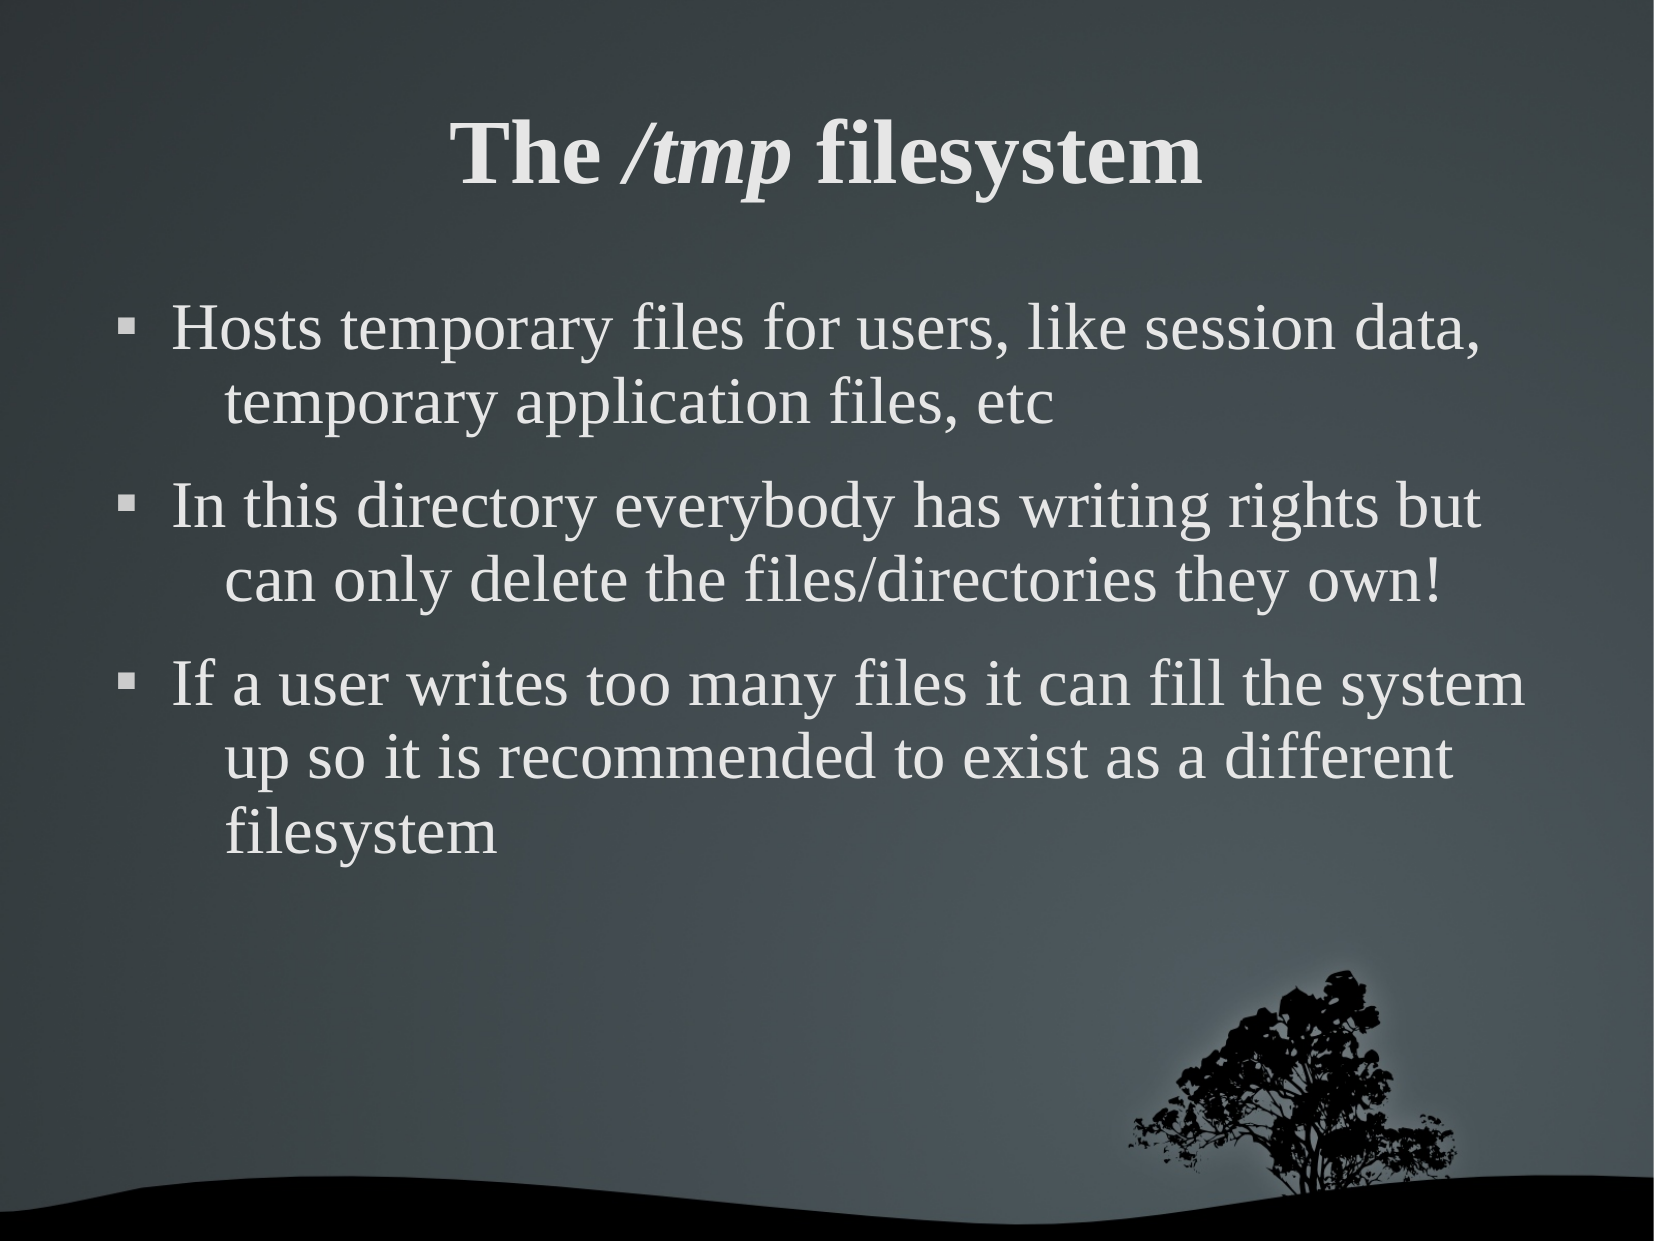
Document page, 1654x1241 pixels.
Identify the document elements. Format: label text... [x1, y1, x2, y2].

title The /tmp filesystem [82, 49, 1572, 257]
list Hosts temporary files for users, like session data, temporary application files, etc In this directory everybody has writing rights but can only delete the files/directories they own! If a user writes too many files it can fill the system up so it is recommended to exist as a different filesystem [82, 290, 1571, 1158]
picture [0, 0, 1654, 1241]
